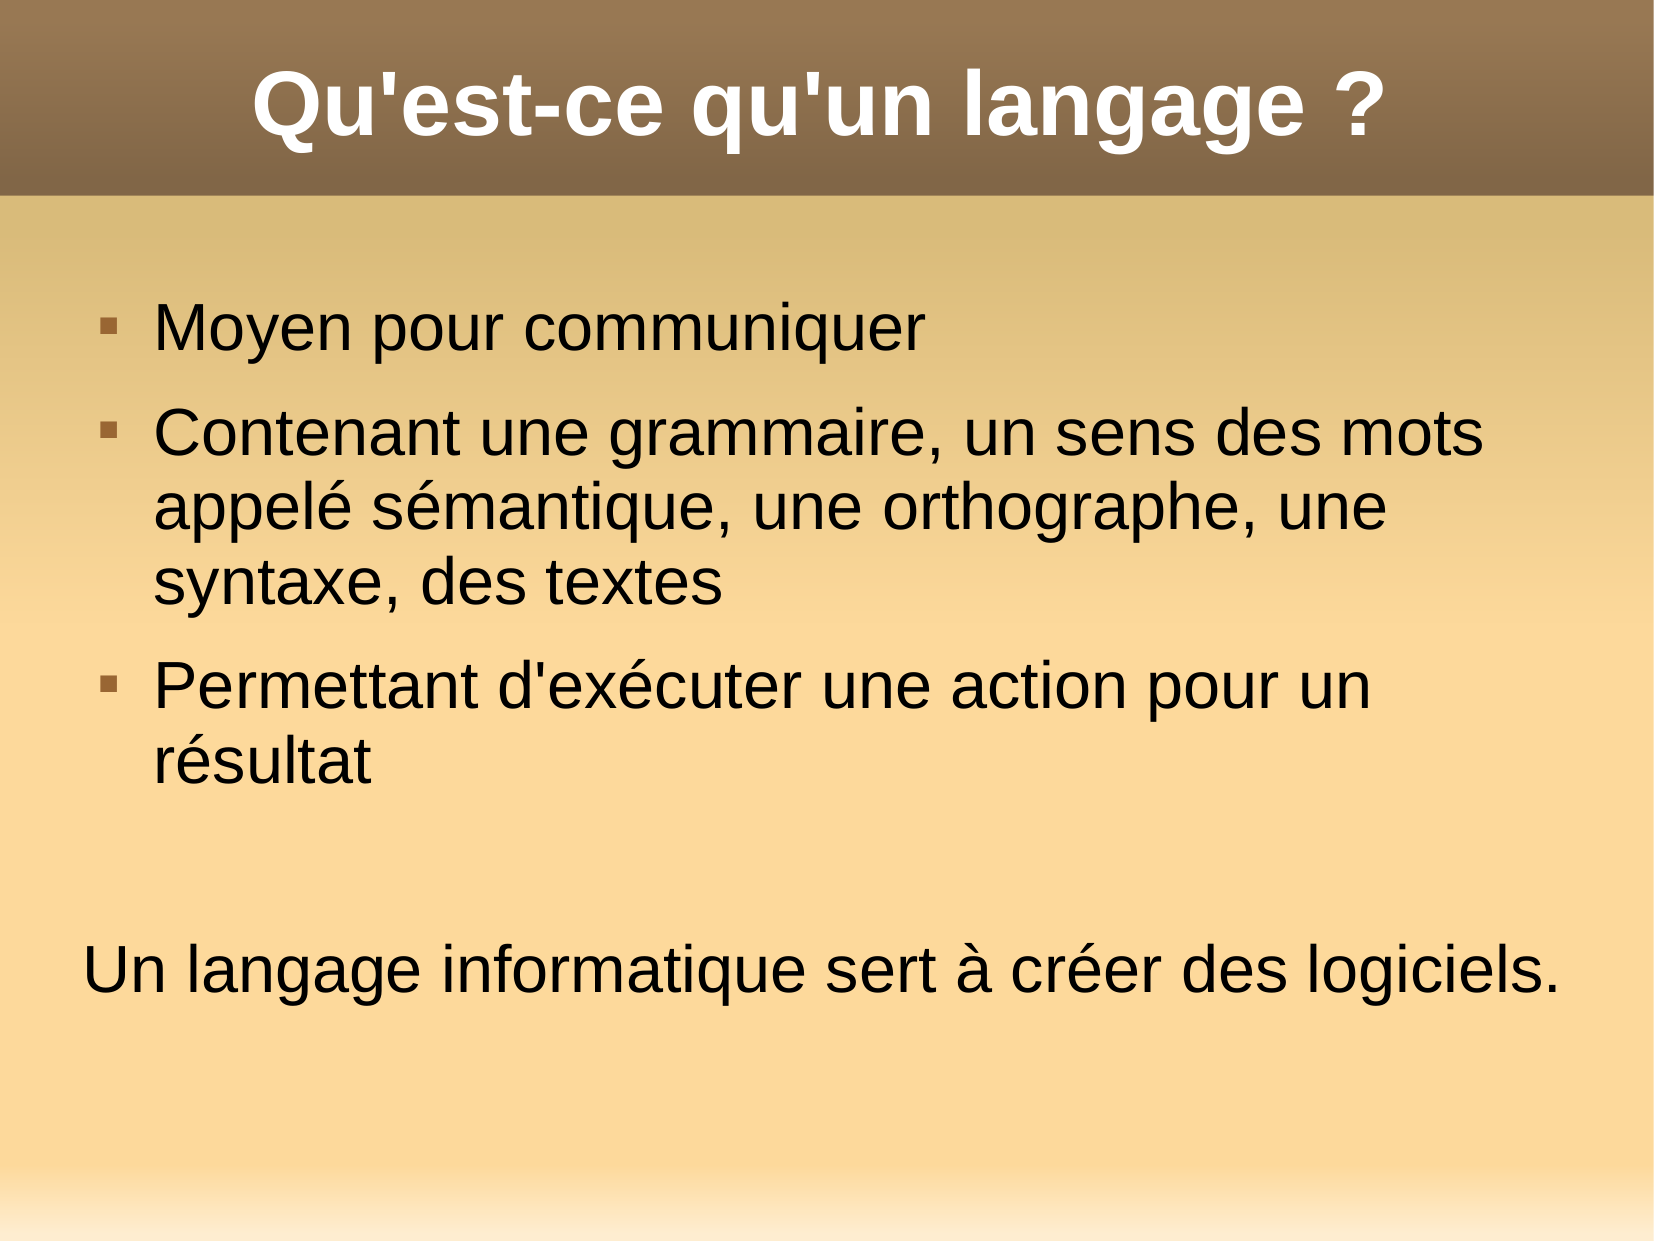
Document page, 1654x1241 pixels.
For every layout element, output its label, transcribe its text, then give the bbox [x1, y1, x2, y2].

picture [0, 0, 1654, 1241]
title Qu'est-ce qu'un langage ? [76, 0, 1565, 208]
list Moyen pour communiquer Contenant une grammaire, un sens des mots appelé sémantique, une orthographe, une syntaxe, des textes Permettant d'exécuter une action pour un résultat Un langage informatique sert à créer des logiciels. [82, 290, 1571, 1109]
